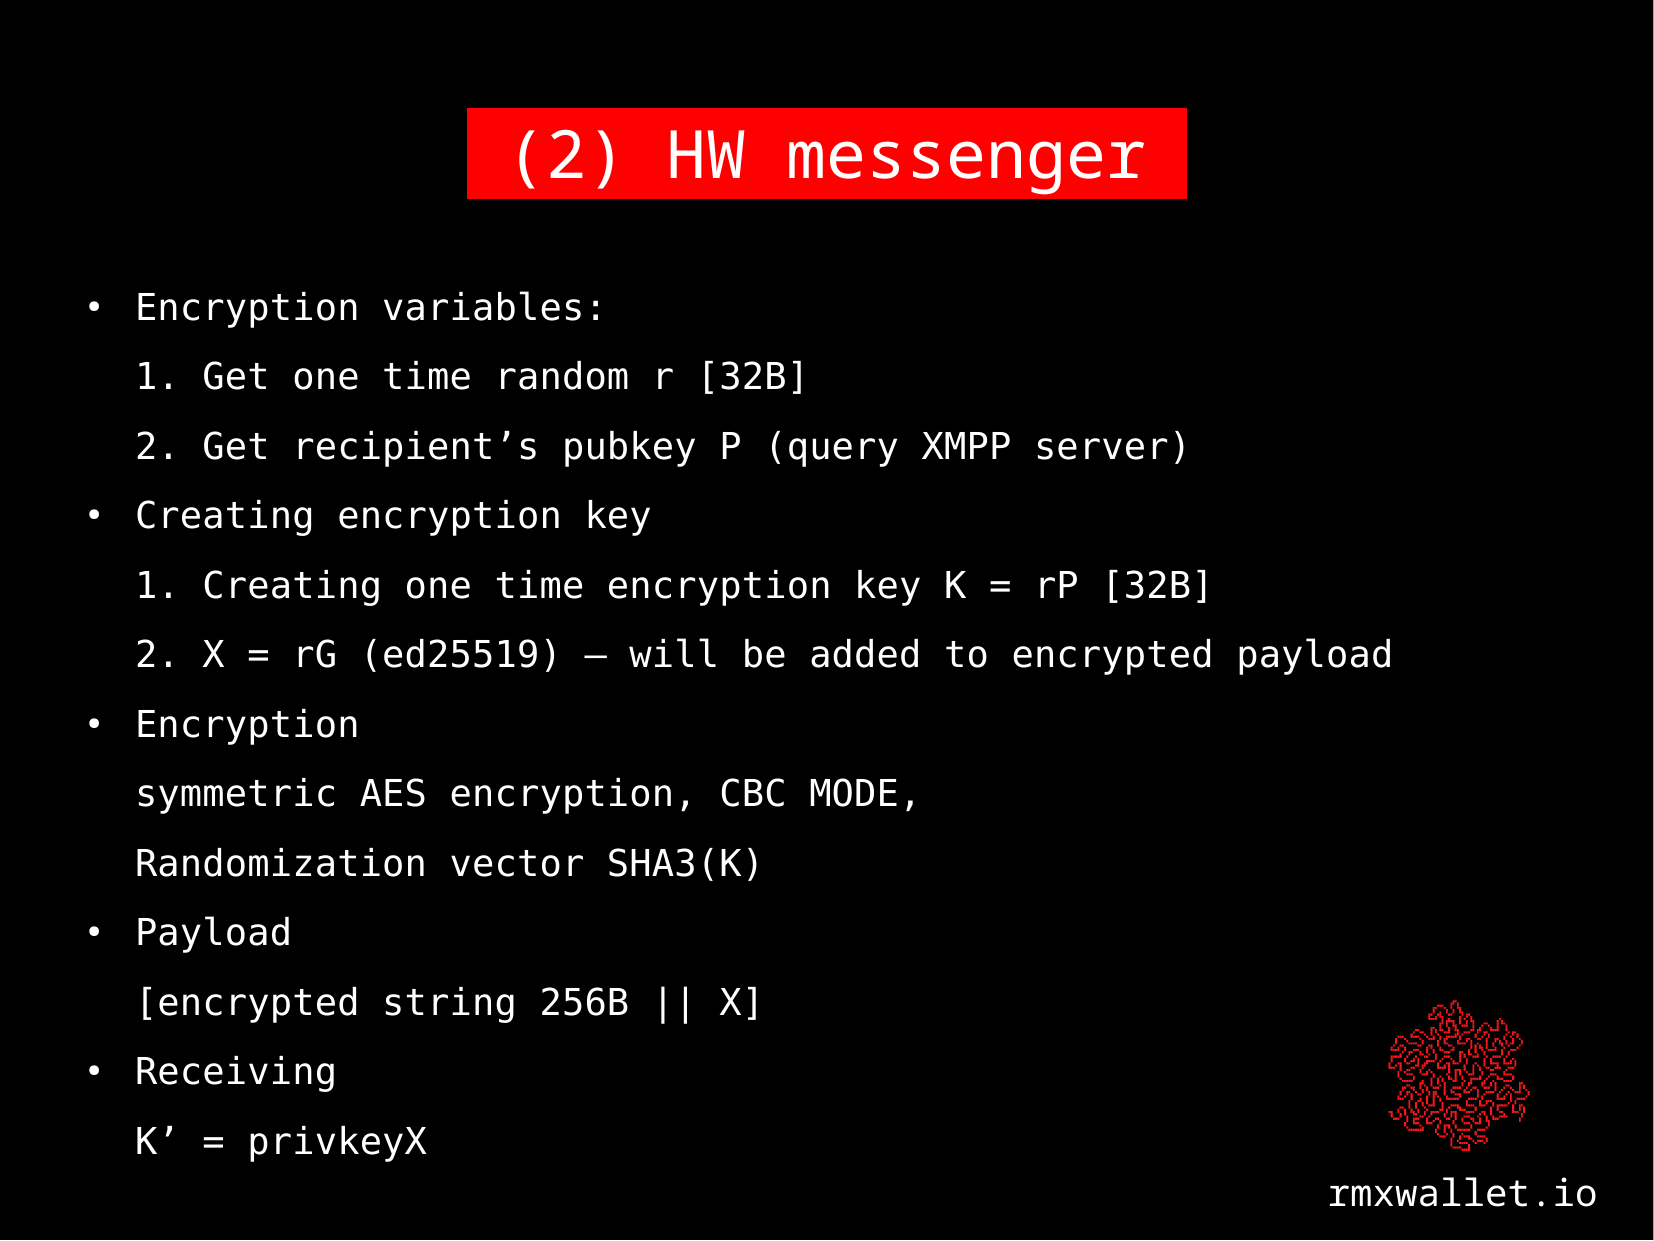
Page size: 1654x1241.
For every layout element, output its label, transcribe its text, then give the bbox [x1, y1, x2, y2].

list Encryption variables: 1. Get one time random r [32B] 2. Get recipient’s pubkey P (query XMPP server) Creating encryption key 1. Creating one time encryption key K = rP [32B] 2. X = rG (ed25519) – will be added to encrypted payload Encryption symmetric AES encryption, CBC MODE, Randomization vector SHA3(K) Payload [encrypted string 256B || X] Receiving K’ = privkeyX [71, 285, 1621, 1171]
text_box rmxwallet.io [1312, 1158, 1636, 1218]
picture [1342, 989, 1568, 1158]
title (2) HW messenger [82, 49, 1571, 257]
